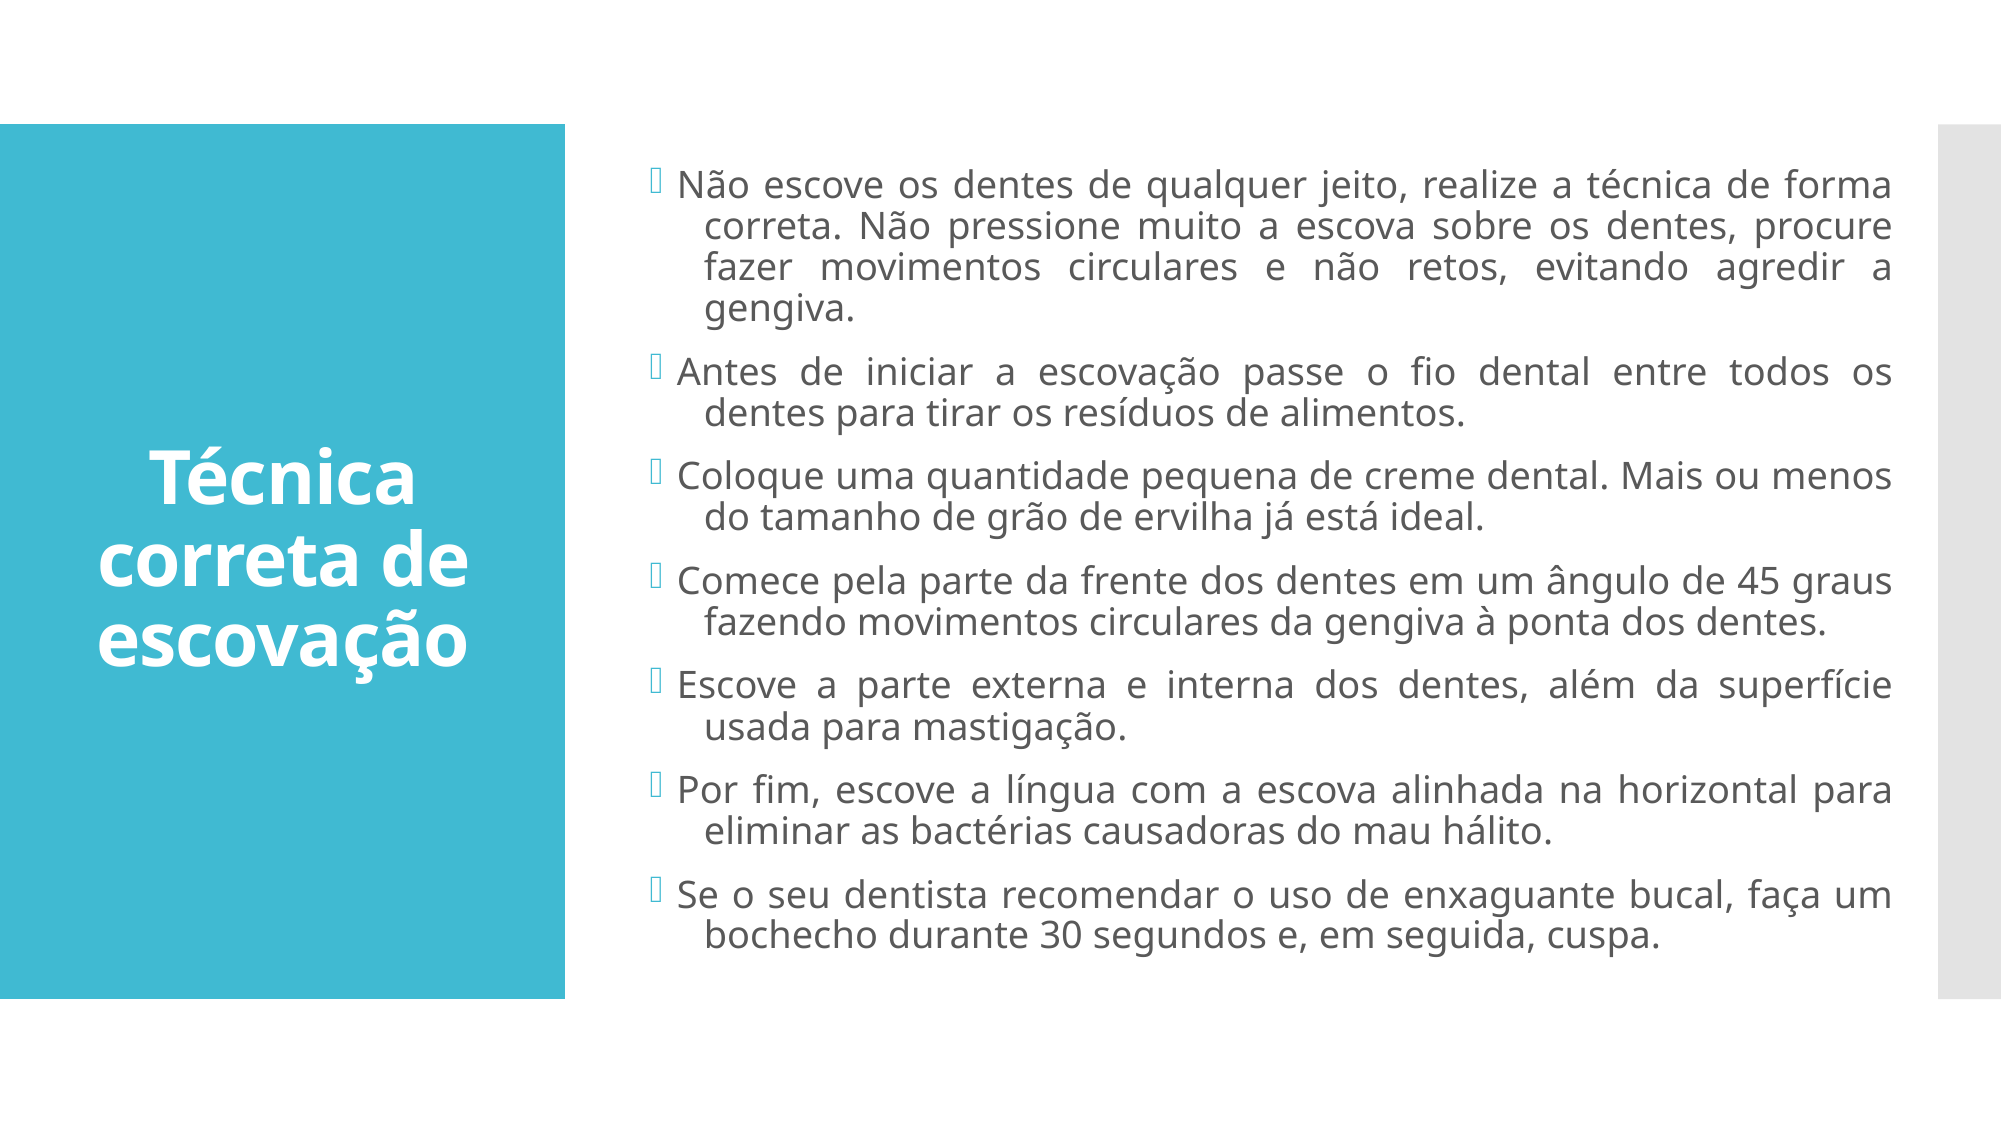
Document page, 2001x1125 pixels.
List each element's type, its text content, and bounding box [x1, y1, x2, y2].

list Não escove os dentes de qualquer jeito, realize a técnica de forma correta. Não pressione muito a escova sobre os dentes, procure fazer movimentos circulares e não retos, evitando agredir a gengiva. Antes de iniciar a escovação passe o fio dental entre todos os dentes para tirar os resíduos de alimentos. Coloque uma quantidade pequena de creme dental. Mais ou menos do tamanho de grão de ervilha já está ideal. Comece pela parte da frente dos dentes em um ângulo de 45 graus fazendo movimentos circulares da gengiva à ponta dos dentes. Escove a parte externa e interna dos dentes, além da superfície usada para mastigação. Por fim, escove a língua com a escova alinhada na horizontal para eliminar as bactérias causadoras do mau hálito. Se o seu dentista recomendar o uso de enxaguante bucal, faça um bochecho durante 30 segundos e, em seguida, cuspa. [634, 141, 1910, 982]
title Técnica correta de escovação [41, 184, 526, 940]
